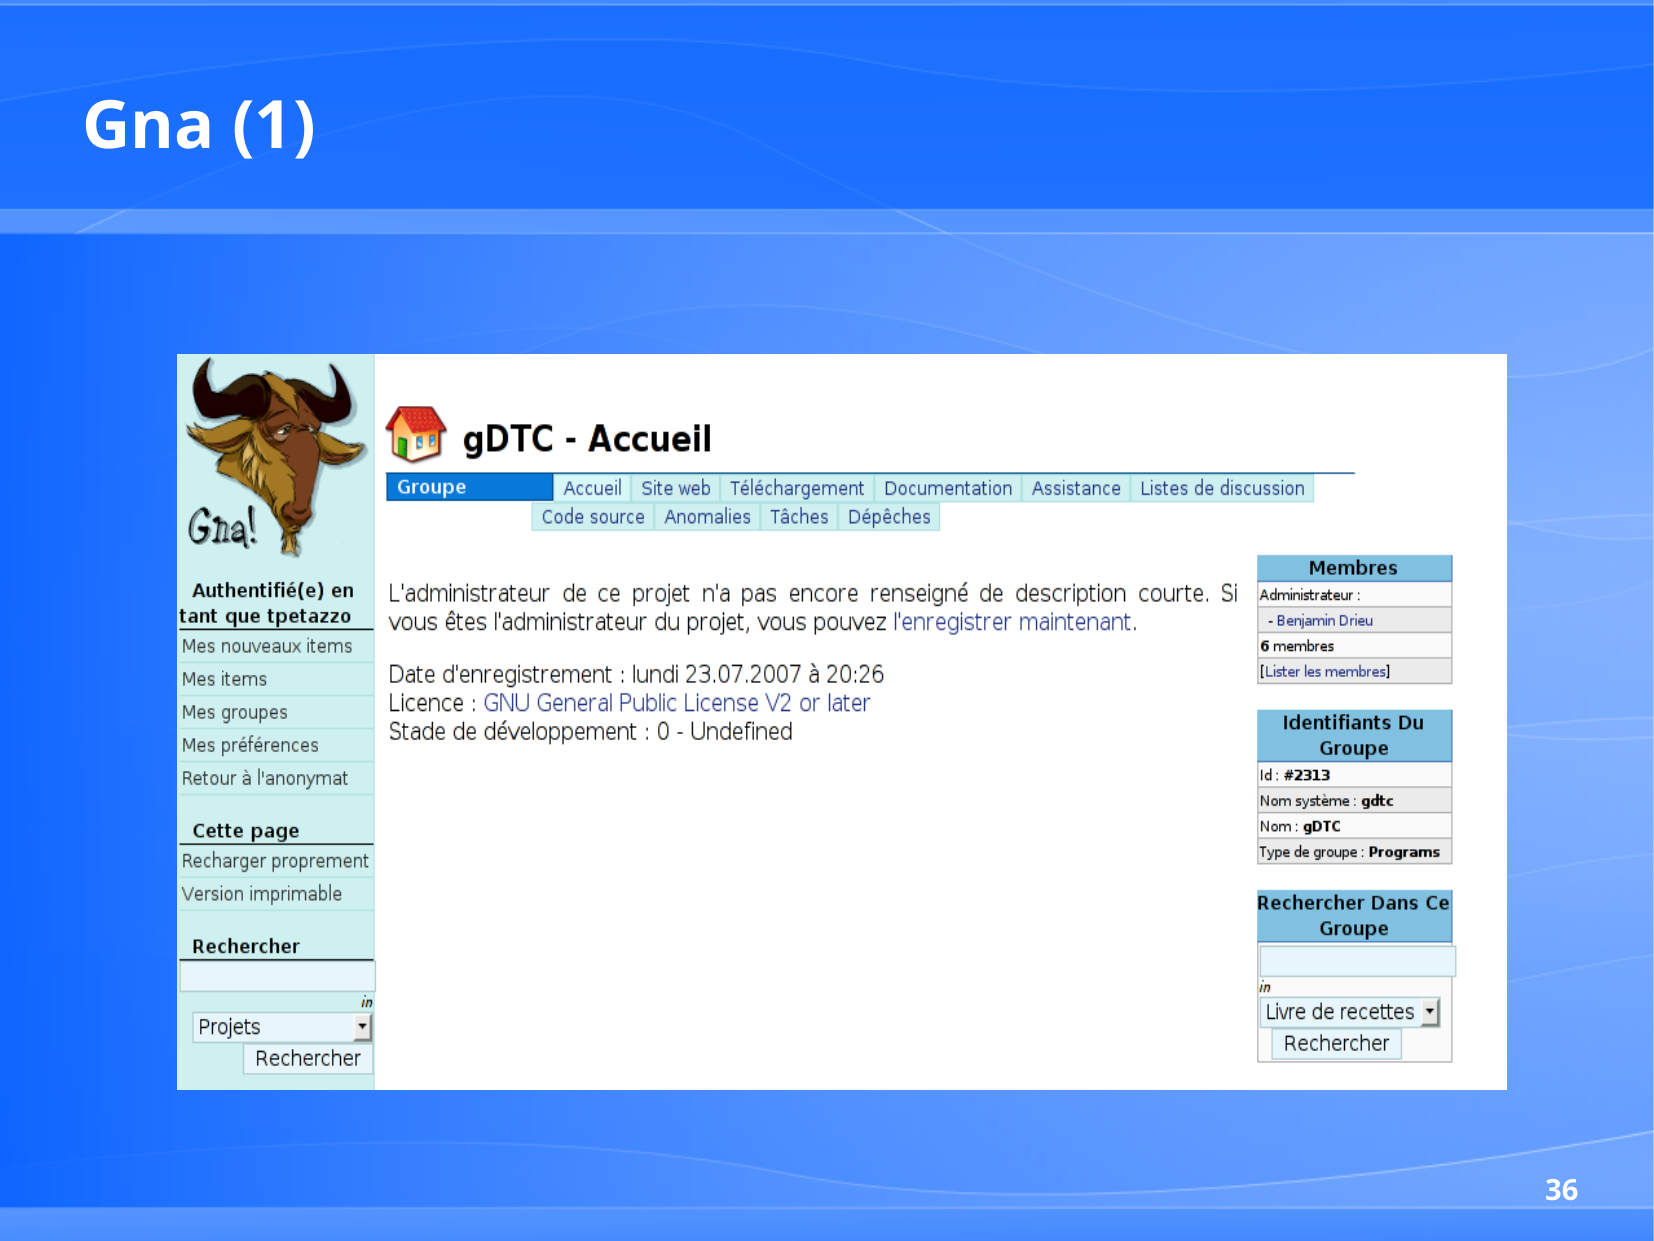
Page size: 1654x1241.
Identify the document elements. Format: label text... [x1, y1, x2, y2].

title Gna (1) [23, 15, 1625, 229]
picture [0, 0, 1654, 1241]
